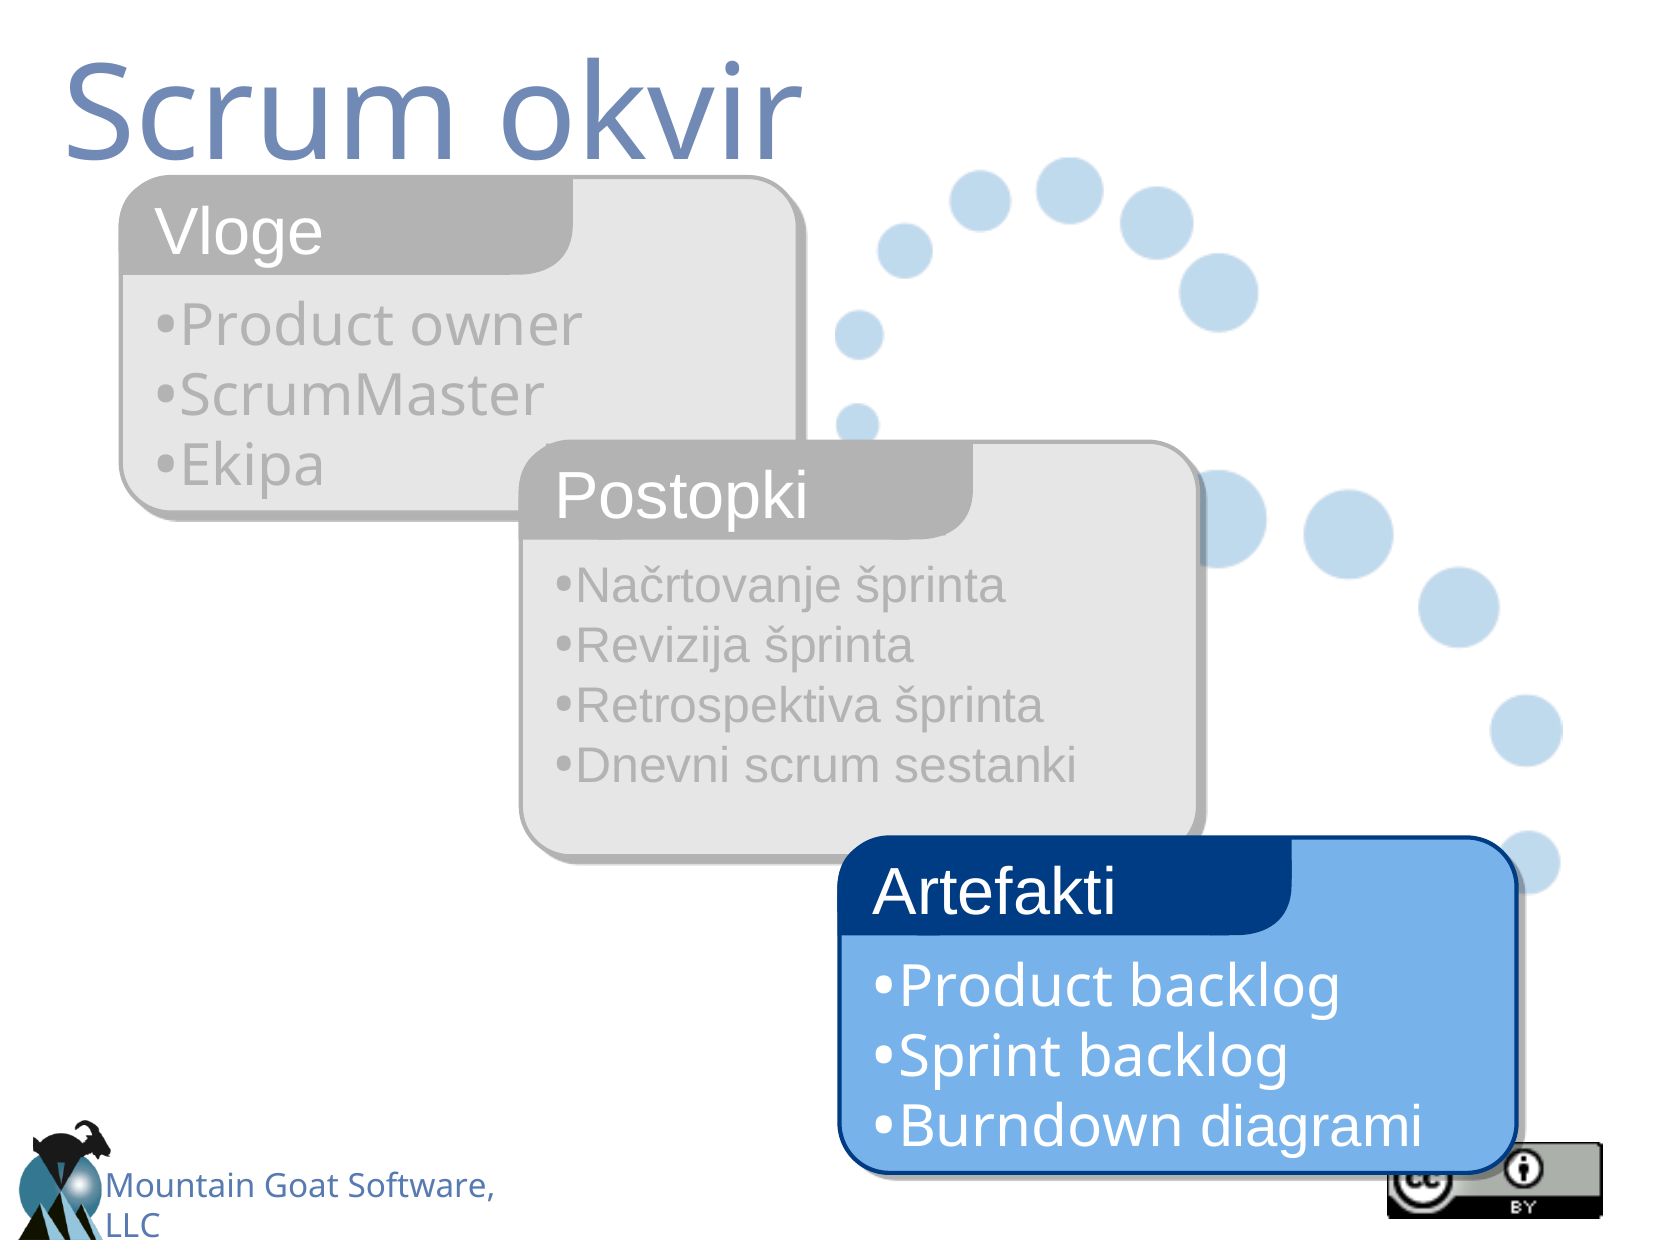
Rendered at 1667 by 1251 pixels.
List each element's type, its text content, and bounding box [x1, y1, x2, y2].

text_box Vloge [145, 194, 494, 271]
text_box Product backlog Sprint backlog Burndown diagrami [862, 939, 1482, 1157]
text_box [118, 194, 1517, 1173]
title Scrum okvir [56, 18, 1609, 194]
text_box Načrtovanje šprinta Revizija šprinta Retrospektiva šprinta Dnevni scrum sestanki [543, 543, 1148, 828]
picture [835, 194, 1563, 1096]
text_box Product owner ScrumMaster Ekipa [143, 279, 605, 496]
picture [1387, 1142, 1603, 1219]
picture [18, 1120, 111, 1240]
text_box Artefakti [864, 839, 1213, 932]
picture [835, 857, 845, 1096]
text_box Postopki [545, 443, 946, 536]
